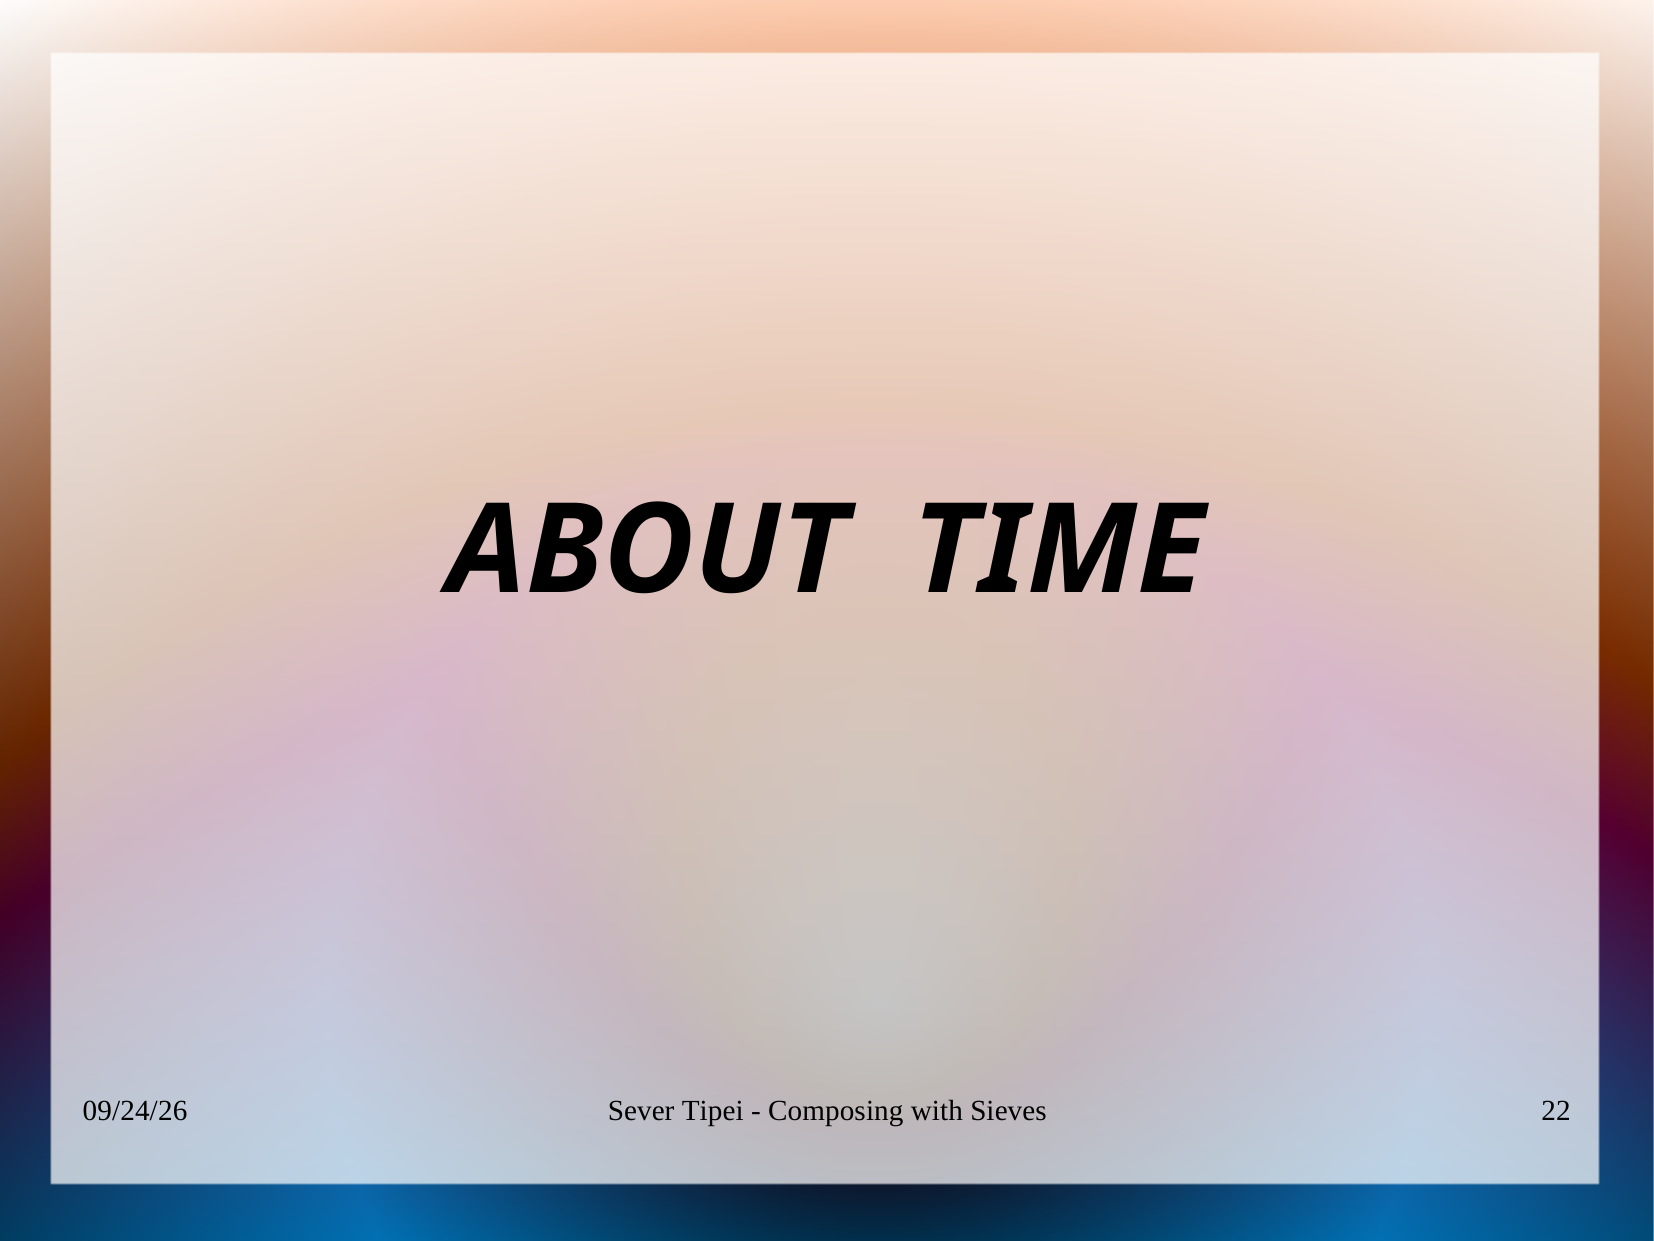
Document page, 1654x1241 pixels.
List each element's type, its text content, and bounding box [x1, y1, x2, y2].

picture [0, 0, 1654, 1241]
subtitle ABOUT TIME [82, 111, 1571, 978]
